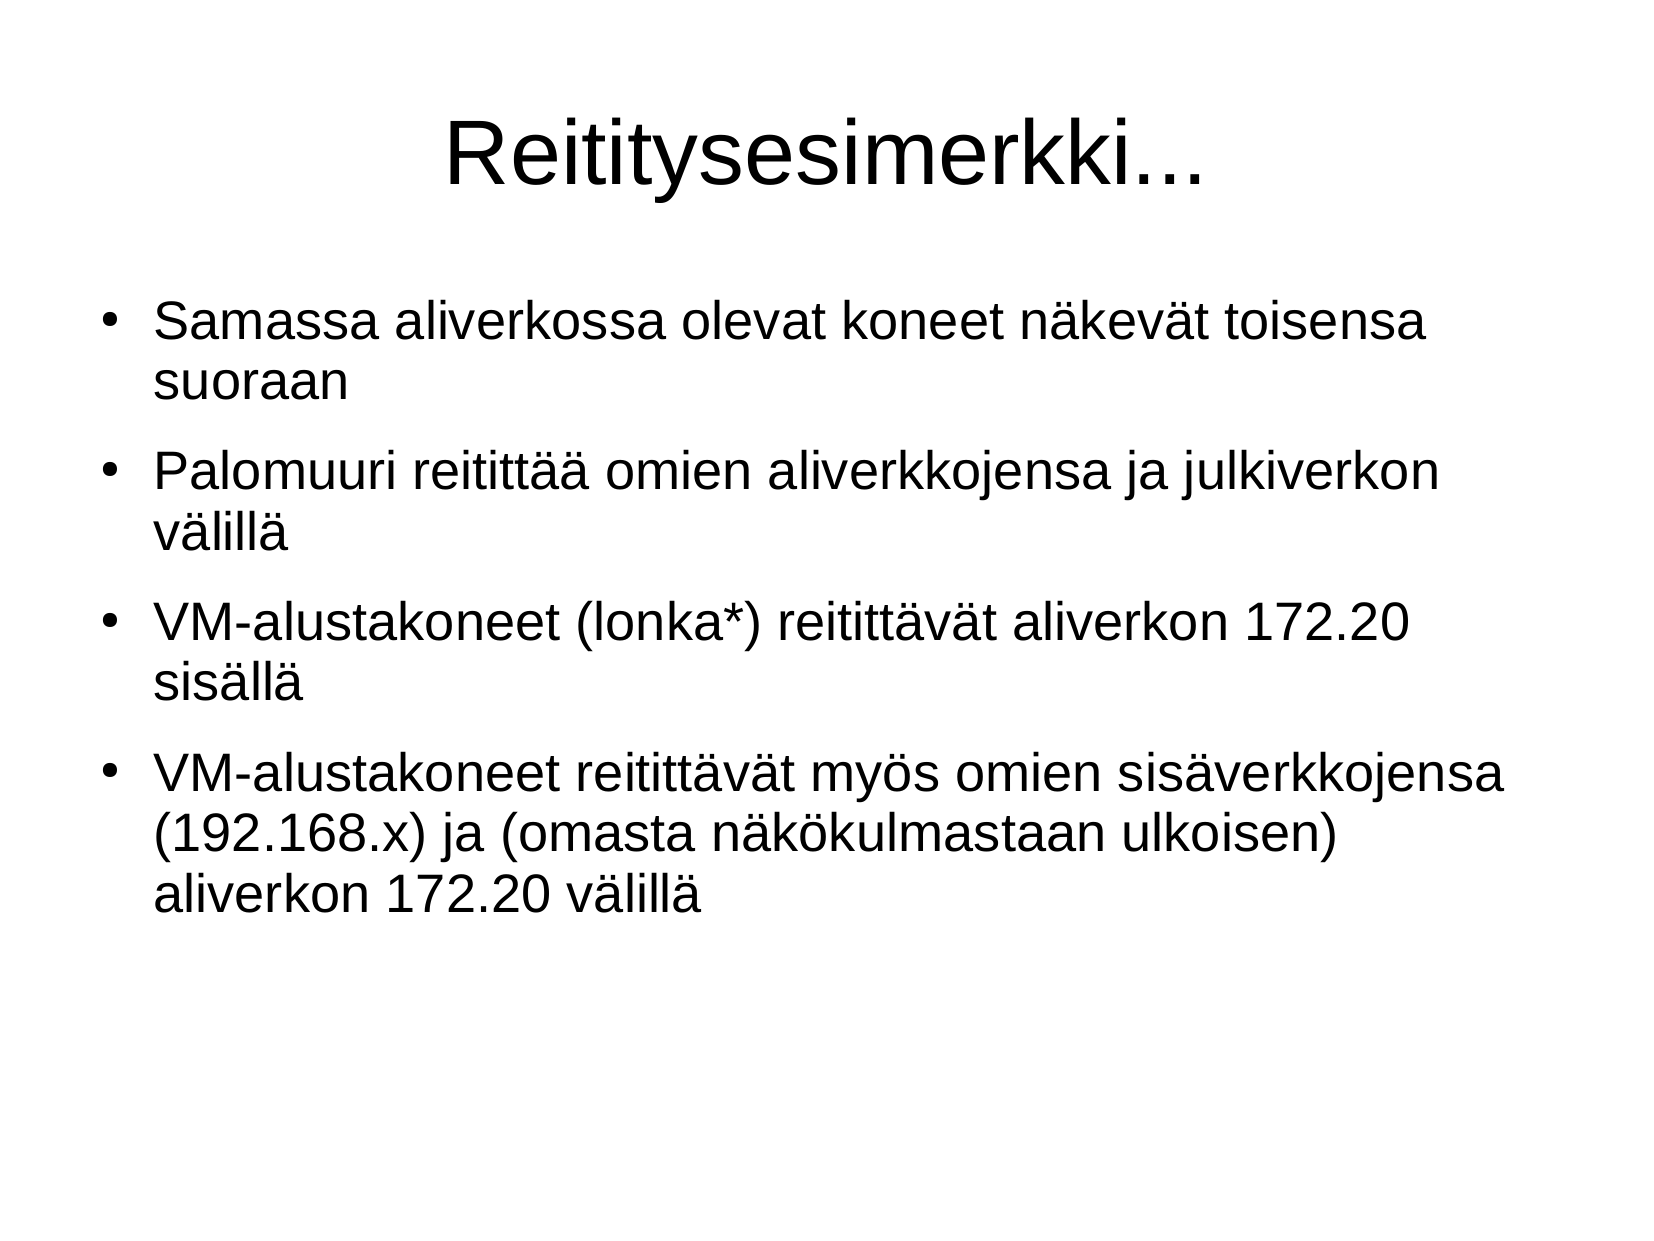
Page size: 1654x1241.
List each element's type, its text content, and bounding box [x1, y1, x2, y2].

title Reititysesimerkki... [82, 49, 1571, 257]
list Samassa aliverkossa olevat koneet näkevät toisensa suoraan Palomuuri reitittää omien aliverkkojensa ja julkiverkon välillä VM-alustakoneet (lonka*) reitittävät aliverkon 172.20 sisällä VM-alustakoneet reitittävät myös omien sisäverkkojensa (192.168.x) ja (omasta näkökulmastaan ulkoisen) aliverkon 172.20 välillä [82, 290, 1571, 1010]
